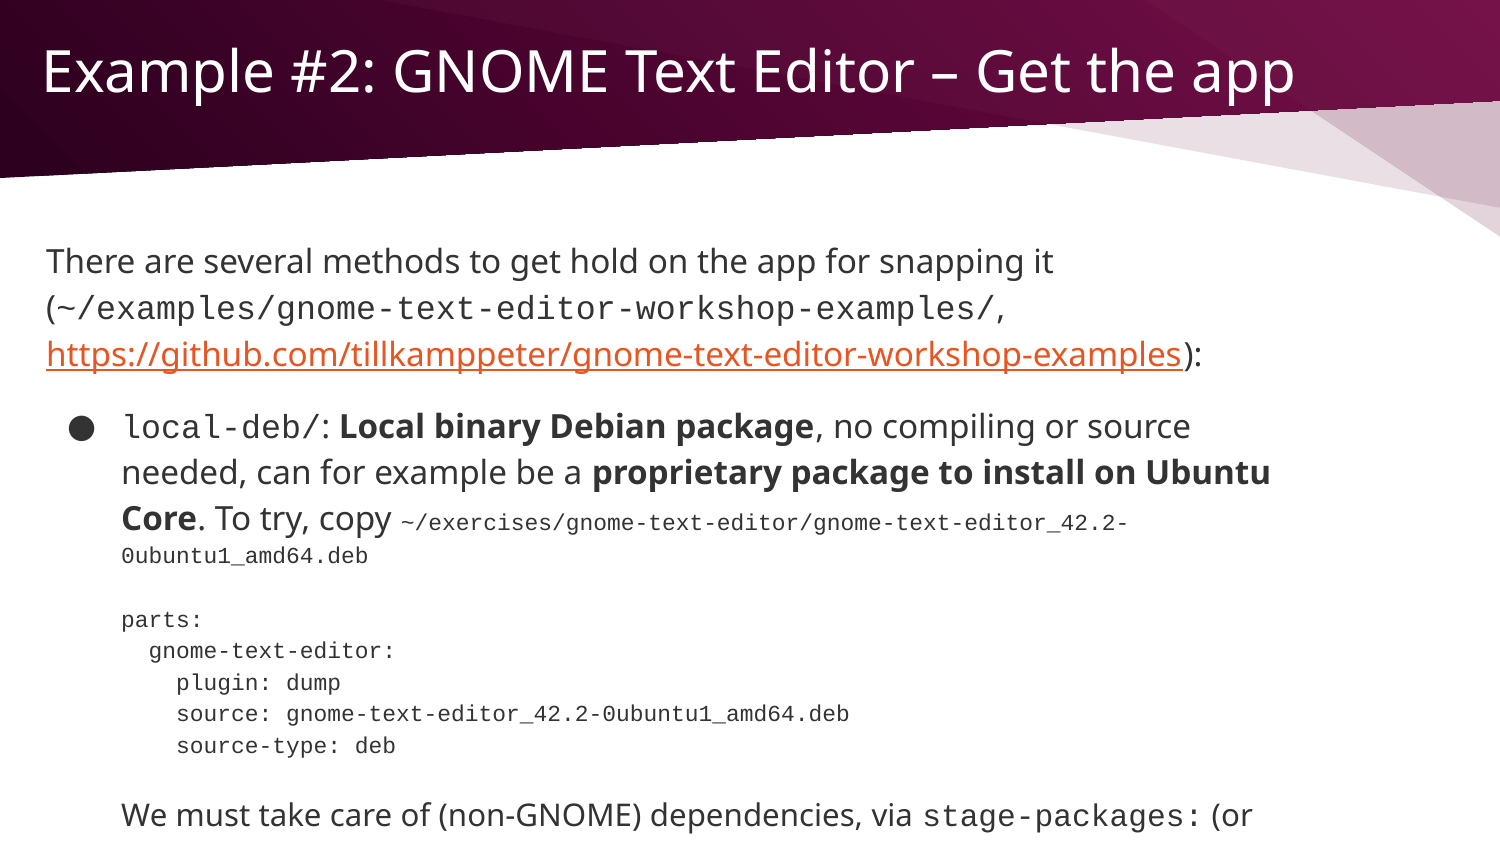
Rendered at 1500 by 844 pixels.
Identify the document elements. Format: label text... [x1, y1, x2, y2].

title Example #2: GNOME Text Editor – Get the app [41, 5, 1336, 134]
list There are several methods to get hold on the app for snapping it (~/examples/gnome-text-editor-workshop-examples/, https://github.com/tillkamppeter/gnome-text-editor-workshop-examples): local-deb/: Local binary Debian package, no compiling or source needed, can for example be a proprietary package to install on Ubuntu Core. To try, copy ~/exercises/gnome-text-editor/gnome-text-editor_42.2-0ubuntu1_amd64.deb parts: gnome-text-editor: plugin: dump source: gnome-text-editor_42.2-0ubuntu1_amd64.deb source-type: deb We must take care of (non-GNOME) dependencies, via stage-packages: (or adding them in additional parts) [35, 229, 1324, 789]
